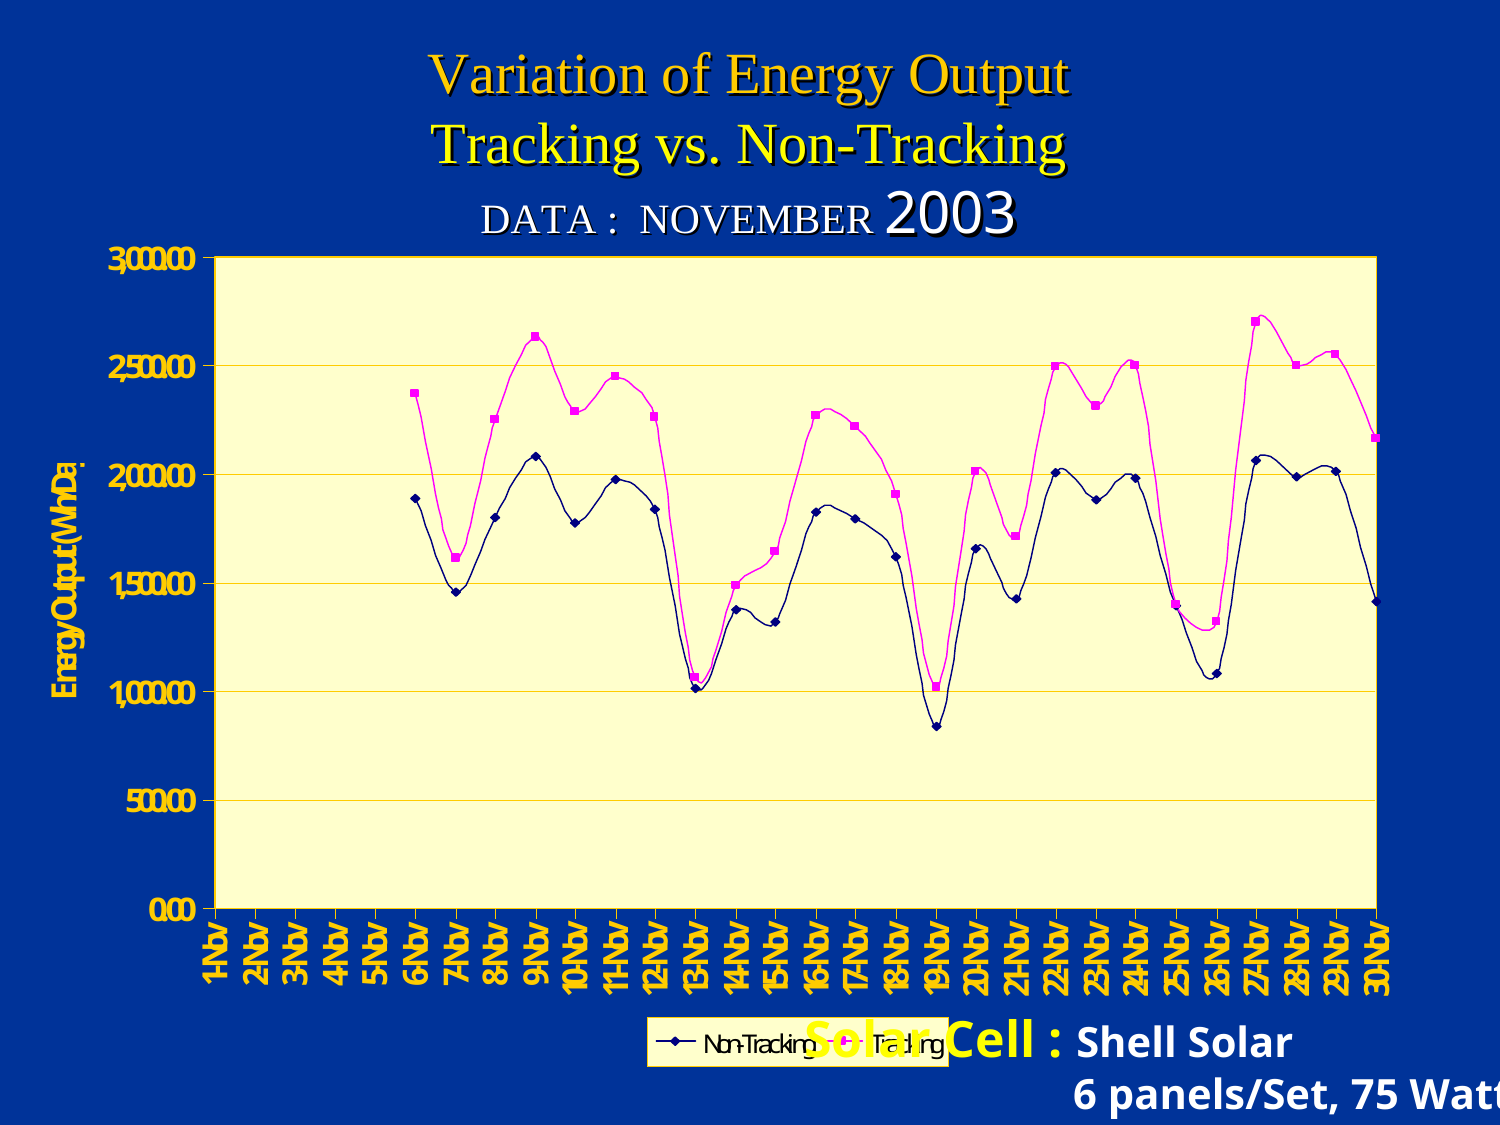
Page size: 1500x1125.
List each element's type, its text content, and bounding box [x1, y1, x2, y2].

chart [0, 200, 1438, 1078]
text_box Variation of Energy Output Tracking vs. Non-Tracking DATA : NOVEMBER 2003 [412, 27, 1086, 200]
text_box Solar Cell : Shell Solar 6 panels/Set, 75 Watts/panel [789, 999, 1500, 1125]
